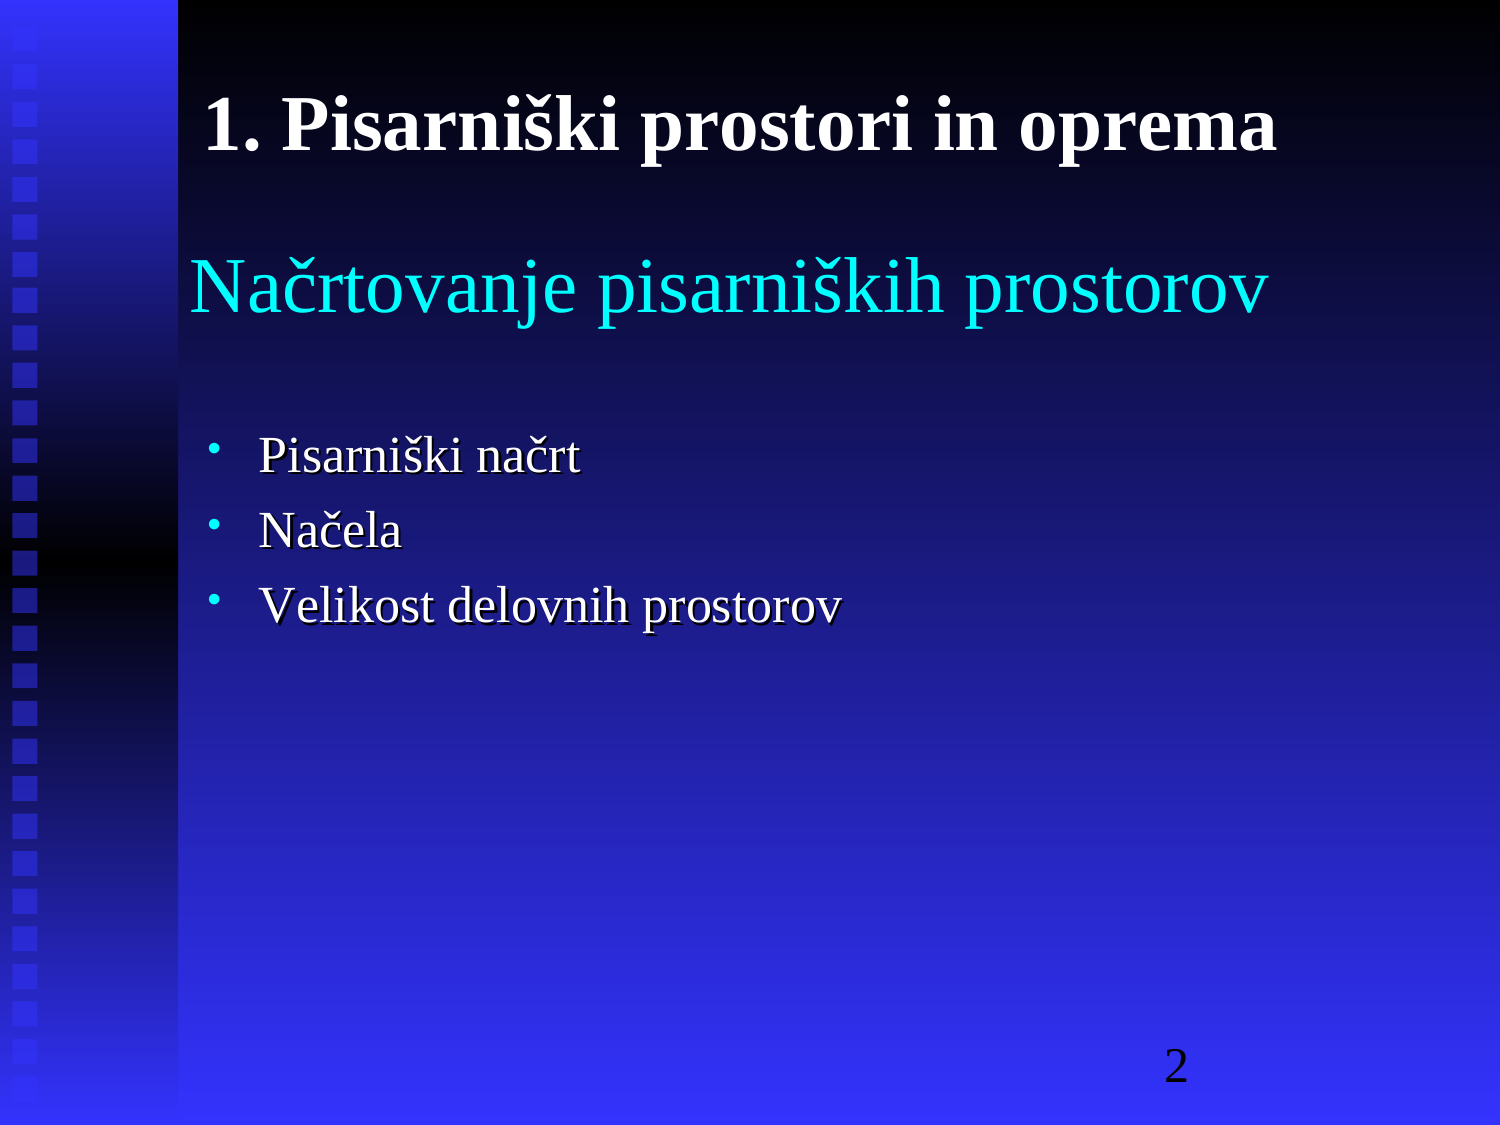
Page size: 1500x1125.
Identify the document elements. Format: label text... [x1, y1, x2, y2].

title Načrtovanje pisarniških prostorov [174, 187, 1450, 376]
list Pisarniški načrt Načela Velikost delovnih prostorov [187, 412, 1463, 813]
text_box 1. Pisarniški prostori in oprema [187, 24, 1463, 213]
